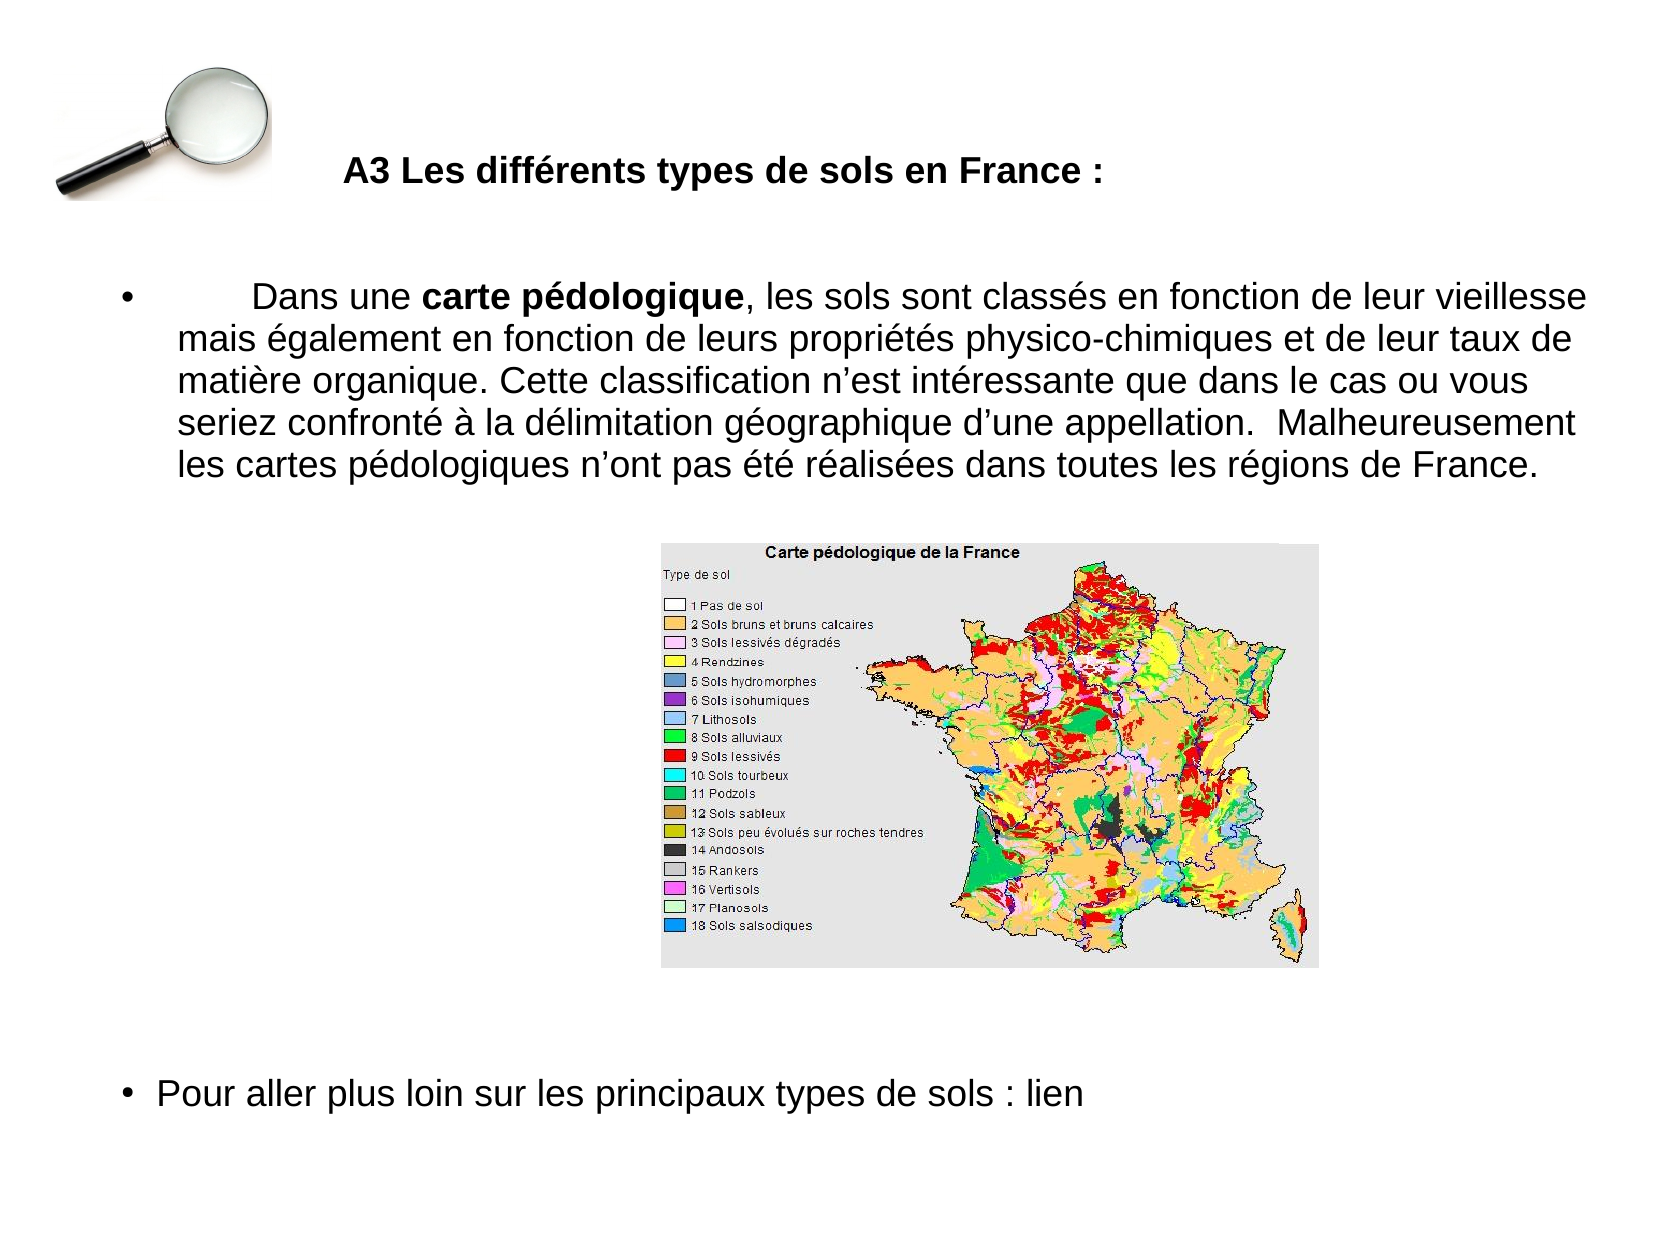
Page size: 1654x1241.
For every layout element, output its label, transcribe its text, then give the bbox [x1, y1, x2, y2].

picture [661, 543, 1319, 968]
text_box A3 Les différents types de sols en France : • Dans une carte pédologique, les sols sont classés en fonction de leur vieillesse mais également en fonction de leurs propriétés physico-chimiques et de leur taux de matière organique. Cette classification n’est intéressante que dans le cas ou vous seriez confronté à la délimitation géographique d’une appellation. Malheureusement les cartes pédologiques n’ont pas été réalisées dans toutes les régions de France. Pour aller plus loin sur les principaux types de sols : lien [106, 141, 1619, 1229]
picture [53, 65, 272, 201]
